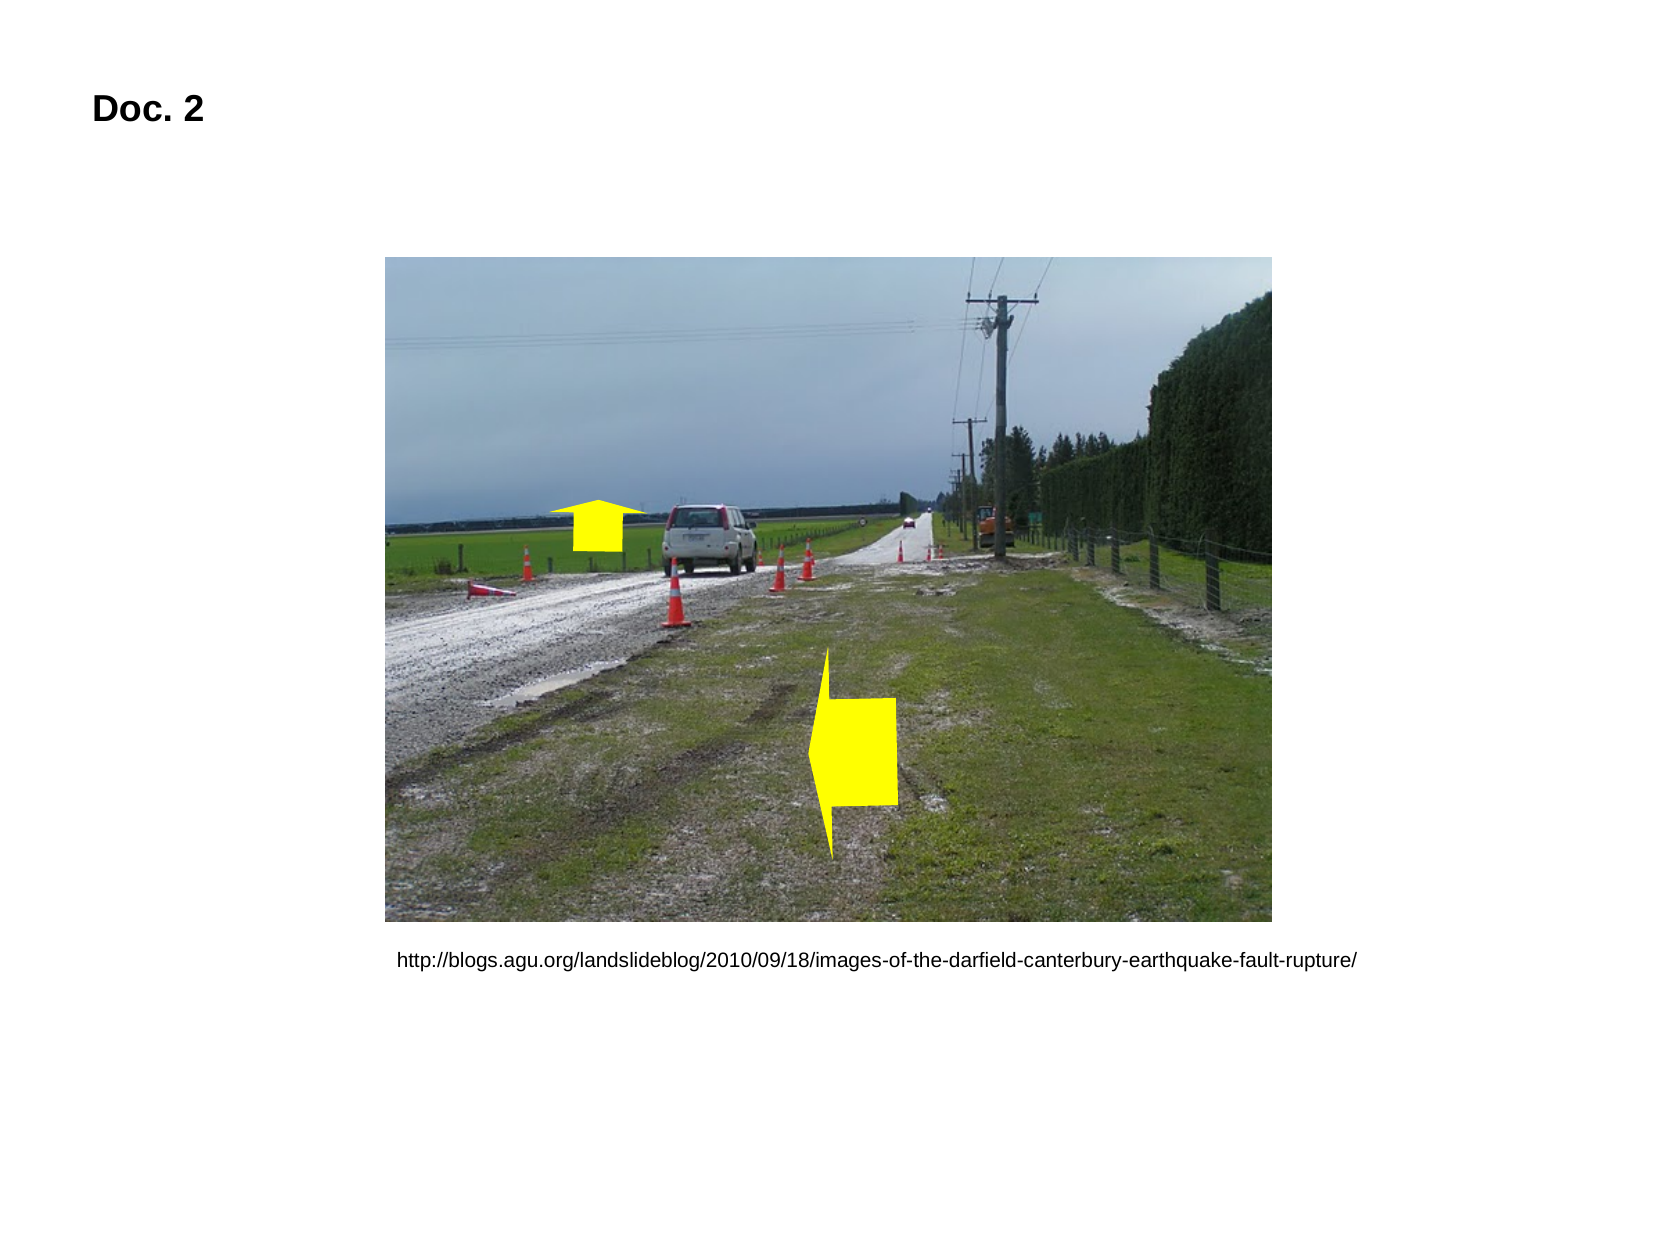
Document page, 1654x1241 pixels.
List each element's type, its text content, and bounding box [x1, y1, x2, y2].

picture [385, 257, 1272, 922]
text_box [808, 645, 899, 861]
text_box http://blogs.agu.org/landslideblog/2010/09/18/images-of-the-darfield-canterbury-earthquake-fault-rupture/ [382, 941, 1204, 983]
text_box [549, 499, 648, 552]
text_box Doc. 2 [77, 80, 199, 144]
